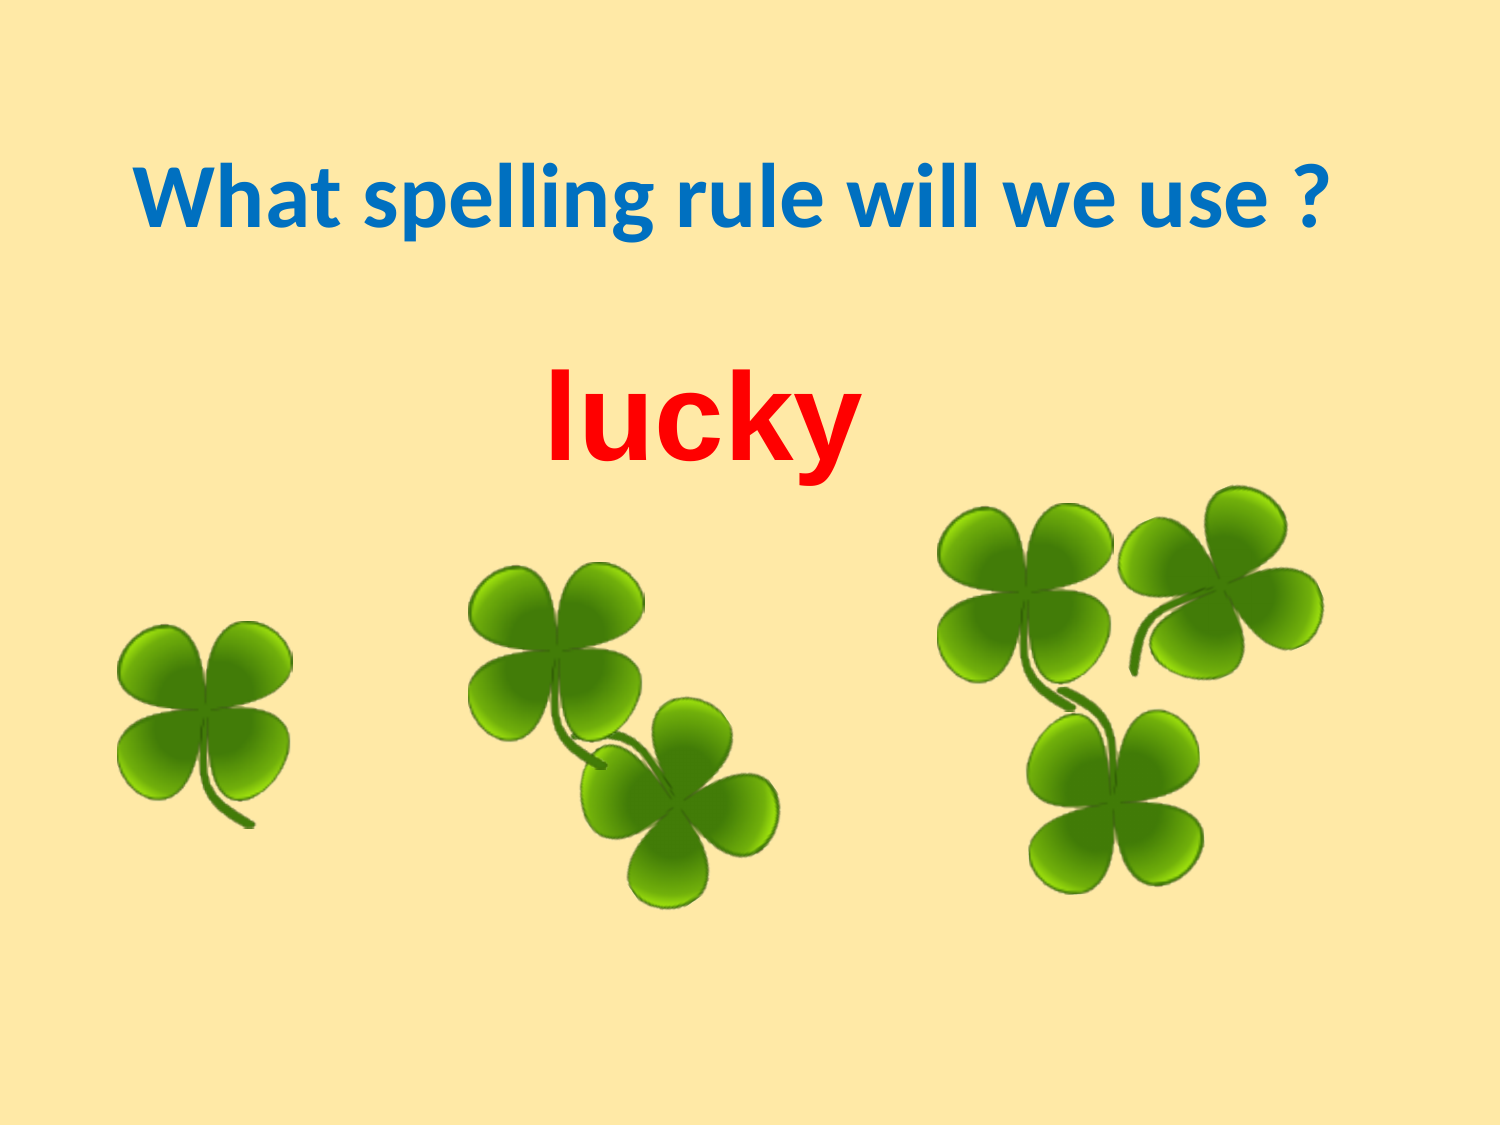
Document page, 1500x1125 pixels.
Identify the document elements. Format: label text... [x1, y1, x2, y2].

text_box lucky [529, 328, 879, 494]
picture [937, 468, 1338, 897]
picture [117, 621, 293, 829]
title What spelling rule will we use ? [58, 128, 1409, 364]
picture [468, 562, 802, 927]
